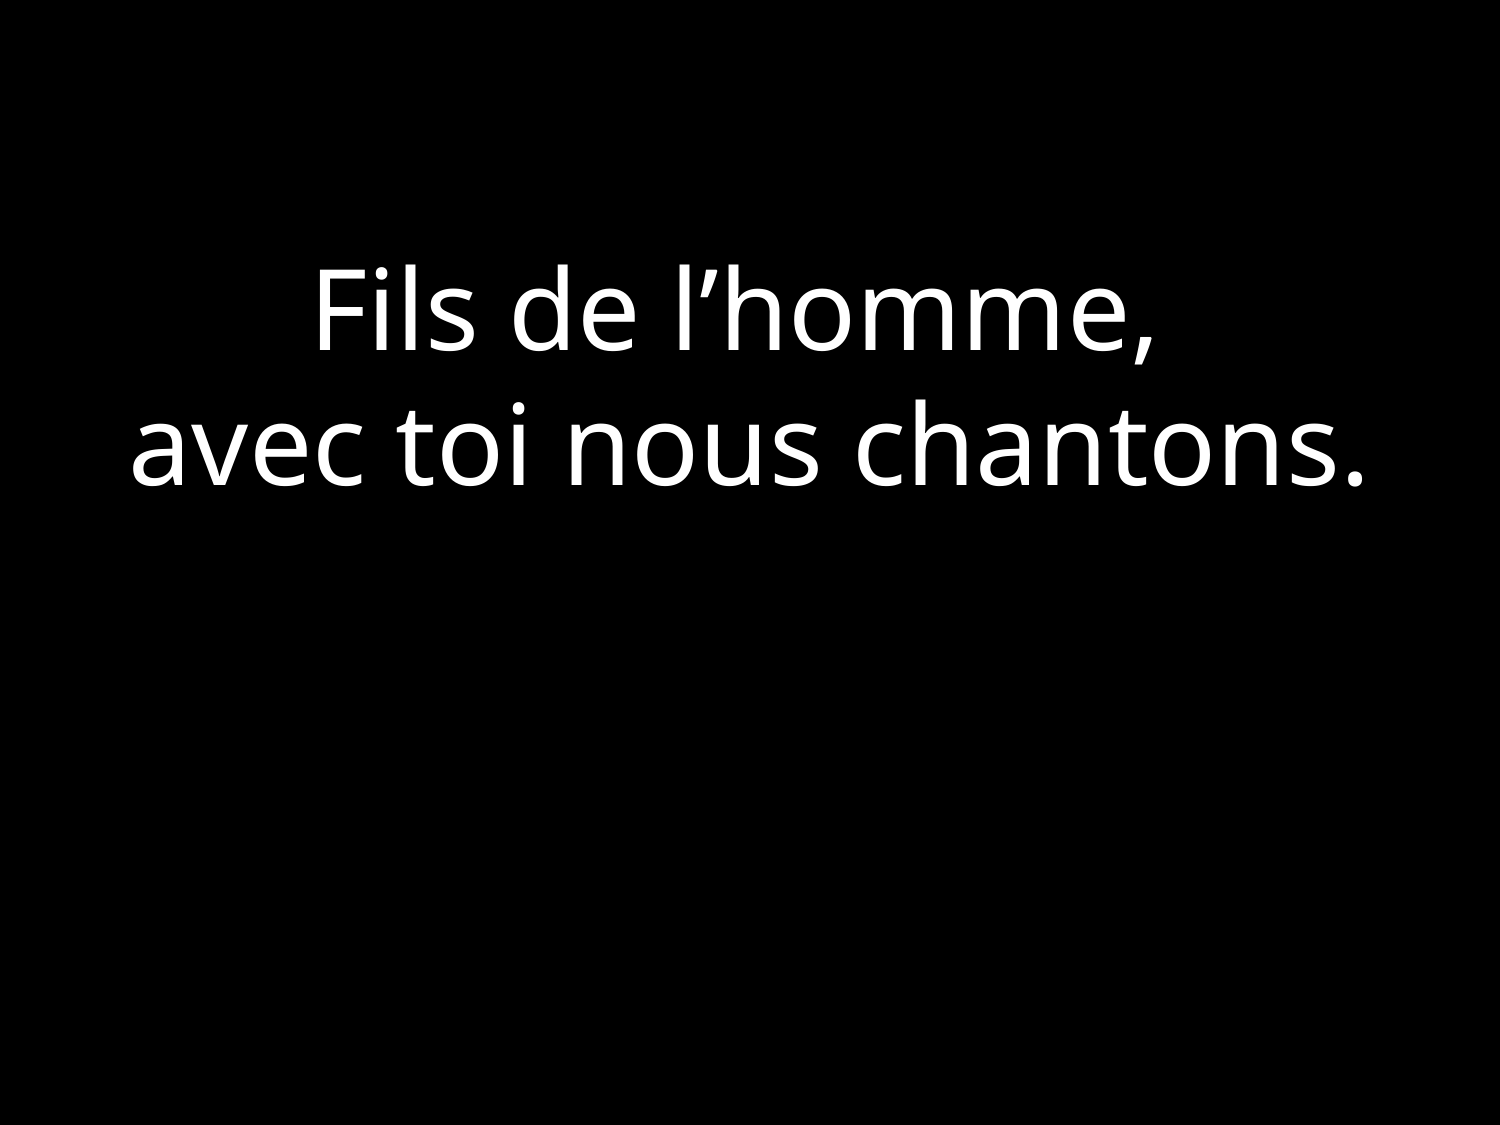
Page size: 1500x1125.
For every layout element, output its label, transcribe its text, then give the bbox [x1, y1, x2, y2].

text_box Fils de l’homme, avec toi nous chantons. [0, 66, 1500, 591]
